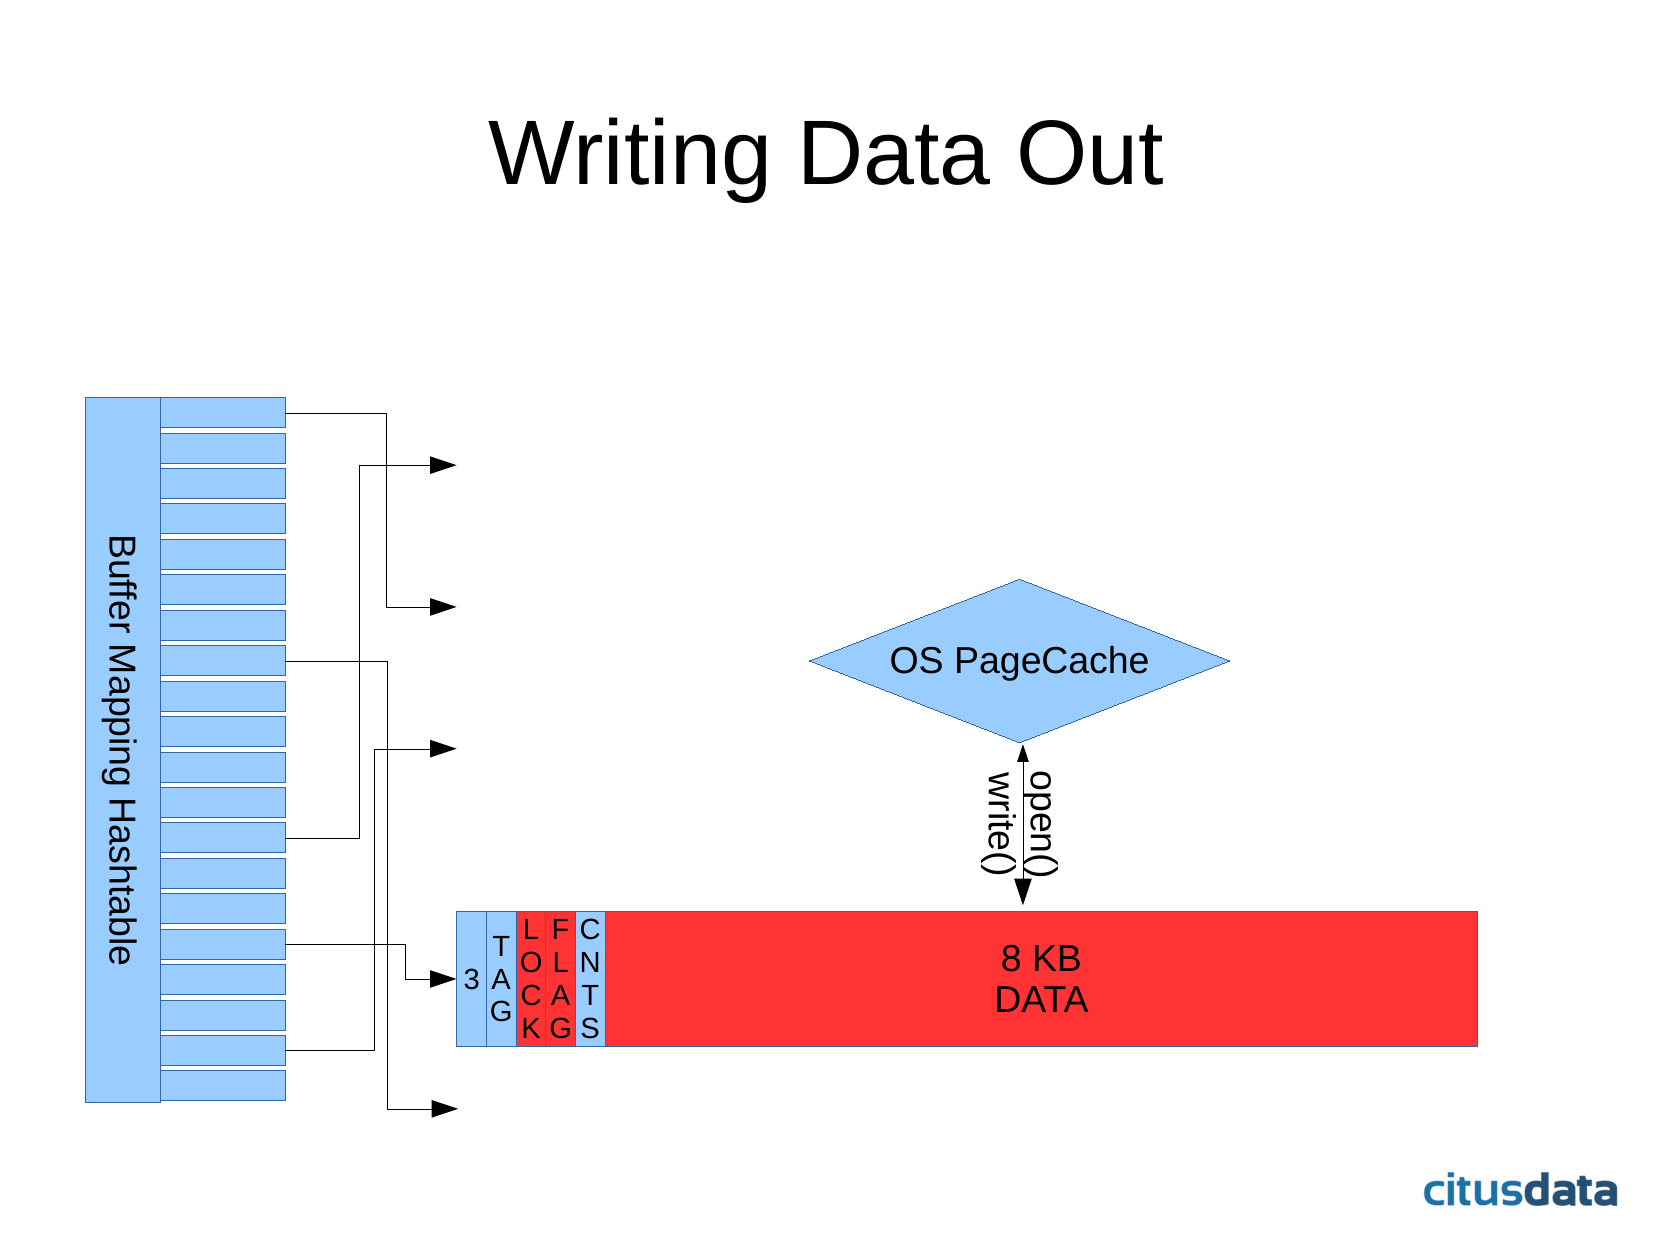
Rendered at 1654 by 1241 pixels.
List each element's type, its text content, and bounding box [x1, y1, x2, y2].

text_box [160, 1070, 286, 1101]
text_box [160, 397, 286, 428]
text_box [160, 893, 286, 924]
text_box F L A G [545, 911, 575, 1047]
text_box Buffer Mapping Hashtable [85, 397, 161, 1103]
text_box [160, 964, 286, 995]
picture [1420, 1167, 1622, 1209]
text_box [160, 929, 286, 960]
text_box [160, 752, 286, 783]
text_box [160, 433, 286, 464]
text_box [160, 681, 286, 712]
text_box [160, 574, 286, 605]
text_box [160, 822, 286, 853]
text_box [160, 468, 286, 499]
text_box [160, 787, 286, 818]
text_box 8 KB DATA [605, 911, 1478, 1047]
title Writing Data Out [82, 49, 1571, 257]
text_box OS PageCache [809, 579, 1230, 743]
text_box C N T S [575, 911, 605, 1047]
text_box T A G [487, 911, 516, 1047]
text_box [160, 858, 286, 889]
text_box [160, 1000, 286, 1031]
text_box [160, 610, 286, 641]
text_box [160, 645, 286, 676]
text_box [160, 1035, 286, 1066]
text_box [160, 503, 286, 534]
text_box L O C K [516, 911, 545, 1047]
text_box [160, 716, 286, 747]
text_box [160, 539, 286, 570]
text_box 3 [456, 911, 487, 1047]
